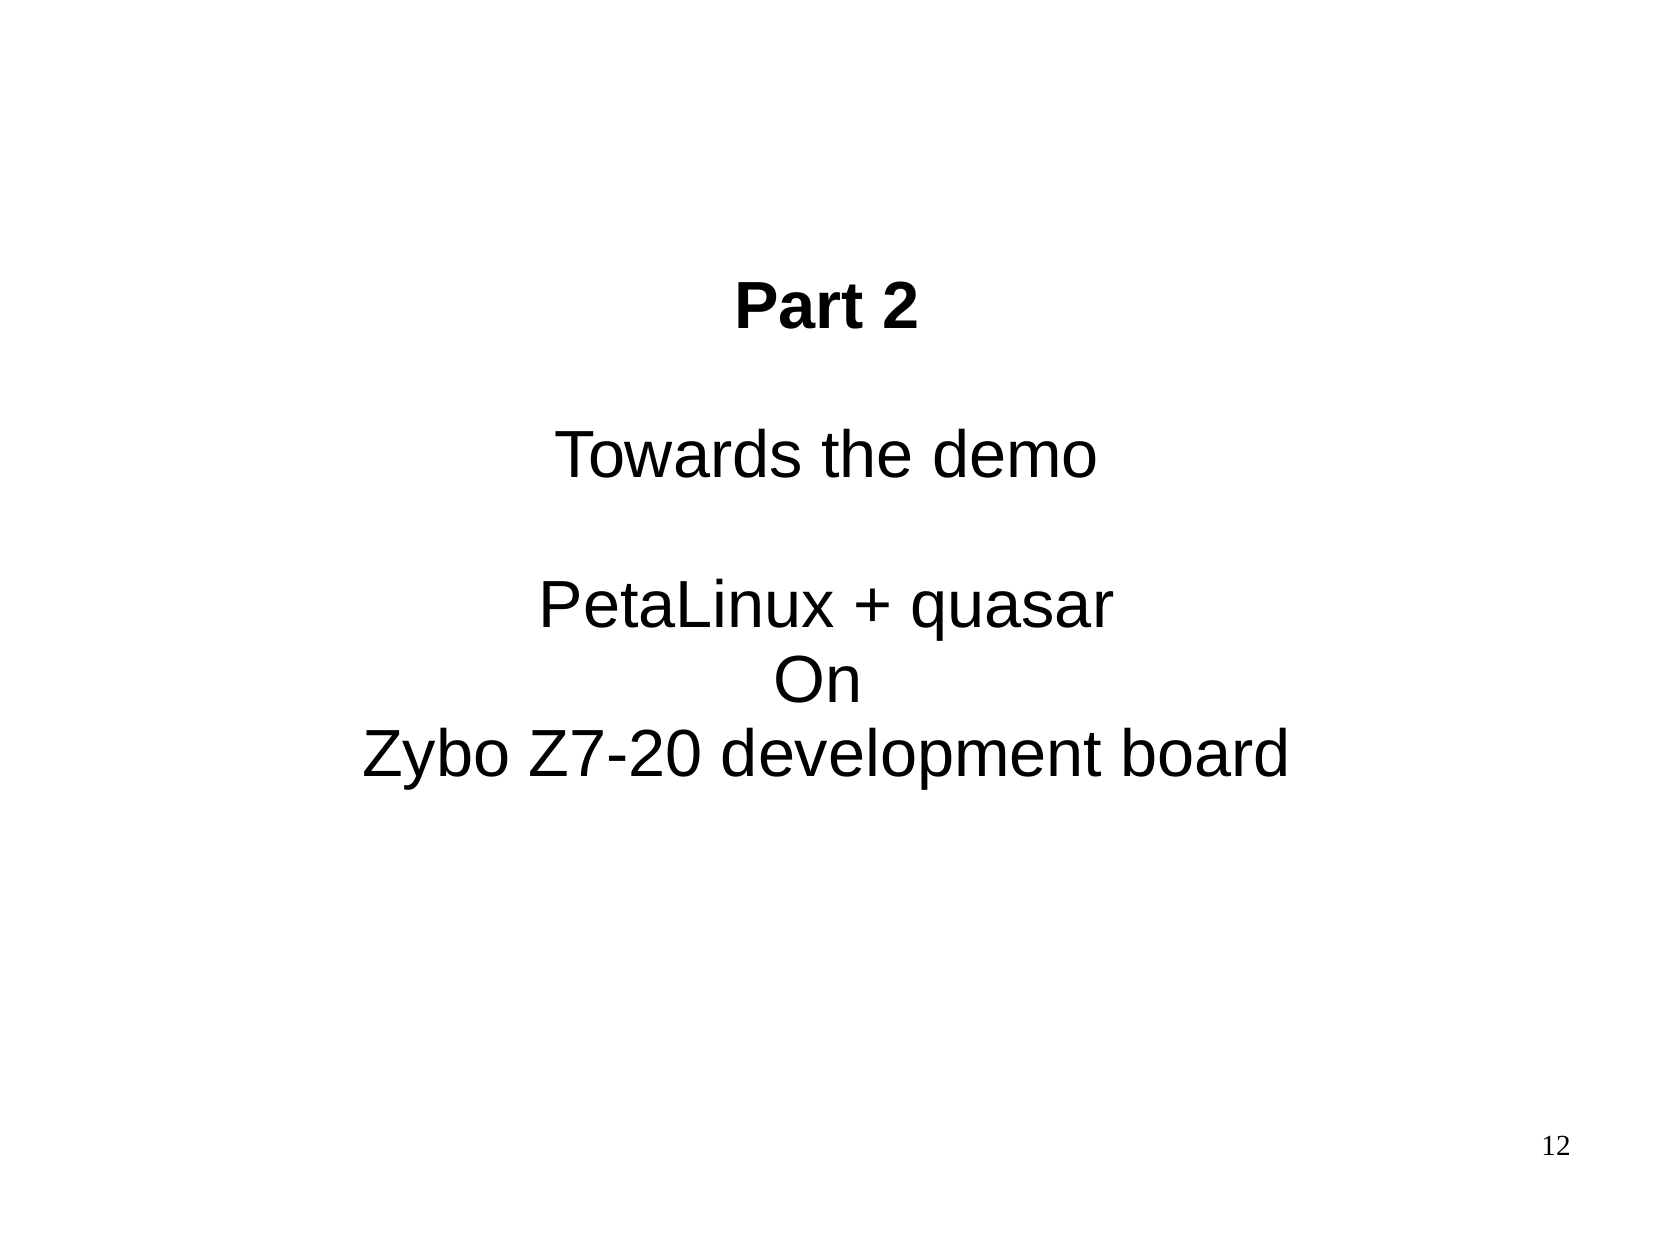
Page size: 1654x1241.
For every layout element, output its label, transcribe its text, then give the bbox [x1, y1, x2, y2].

subtitle Part 2 Towards the demo PetaLinux + quasar On Zybo Z7-20 development board [82, 49, 1571, 1010]
